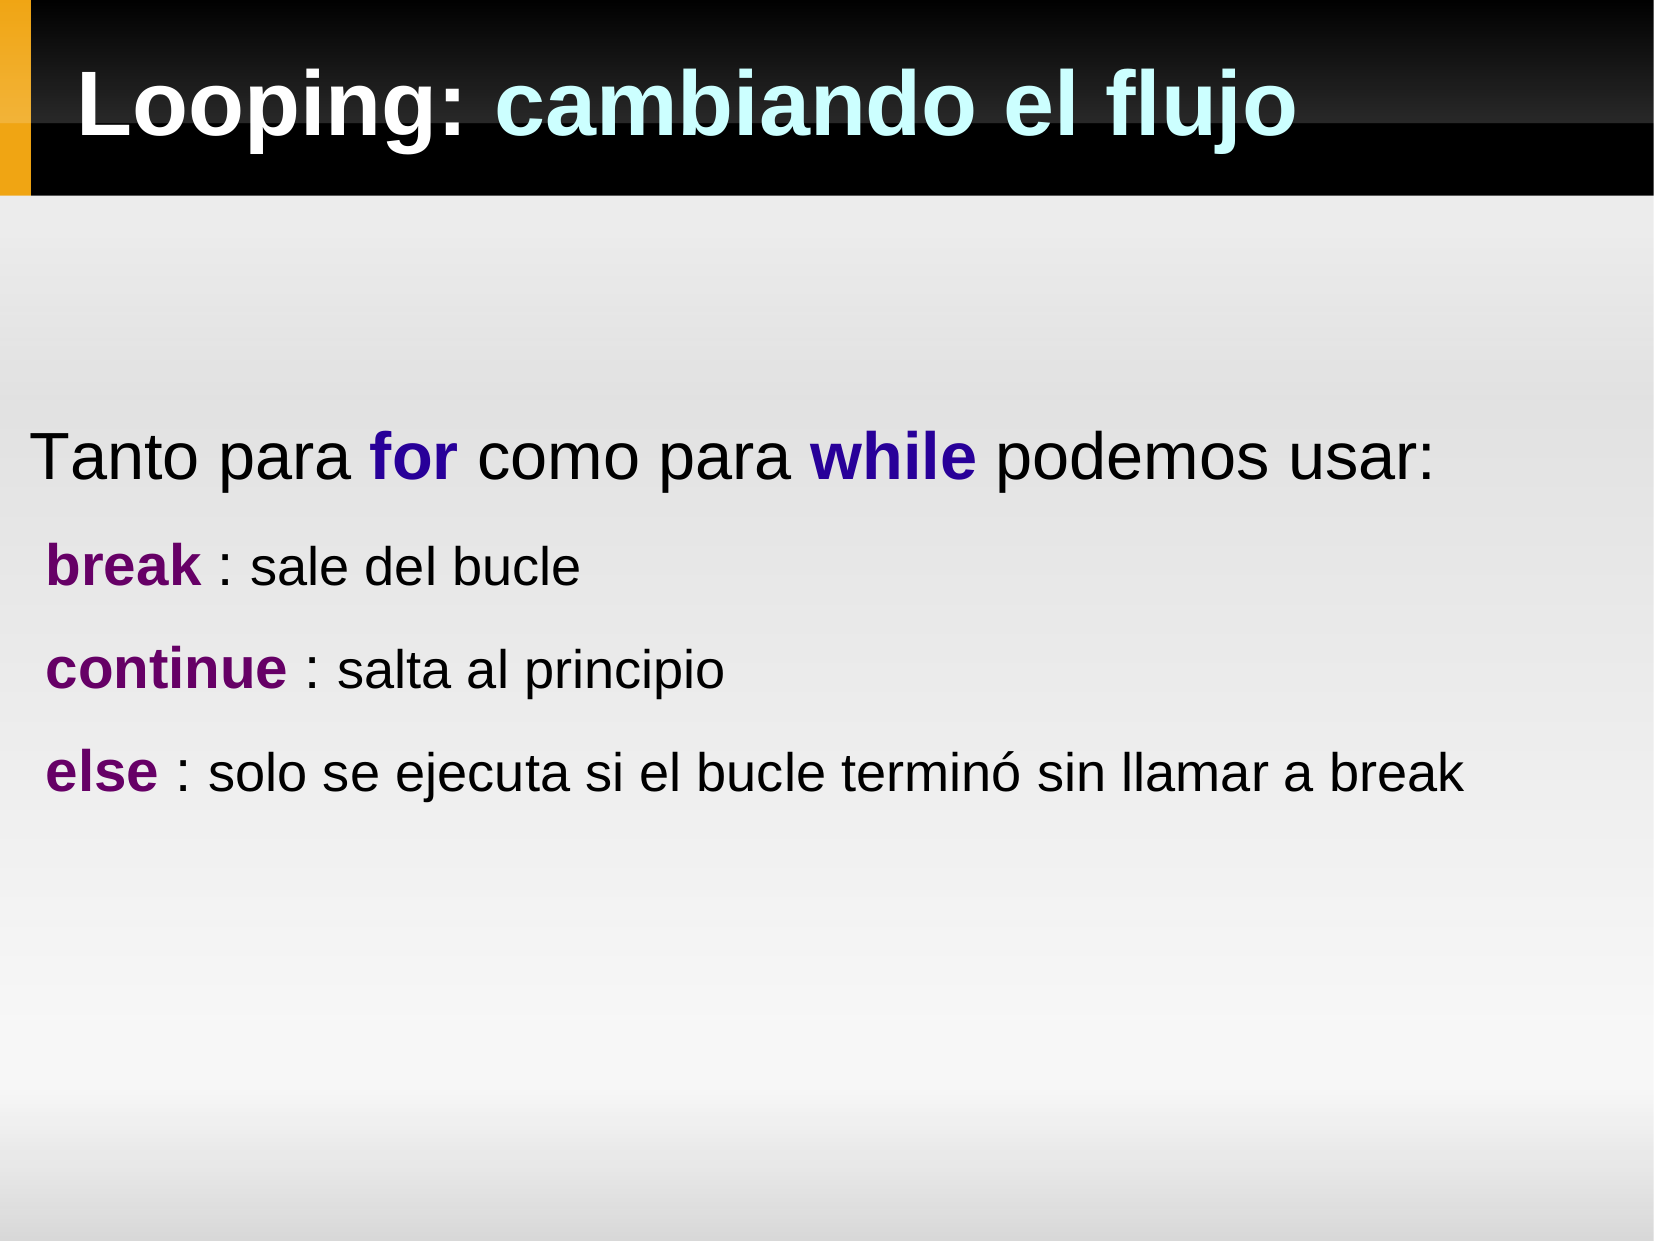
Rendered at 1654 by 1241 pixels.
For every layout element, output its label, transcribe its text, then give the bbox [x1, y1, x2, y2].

title Looping: cambiando el flujo [76, 7, 1565, 200]
subtitle Tanto para for como para while podemos usar: break : sale del bucle continue : salta al principio else : solo se ejecuta si el bucle terminó sin llamar a break [29, 295, 1625, 1100]
picture [0, 0, 1654, 1241]
